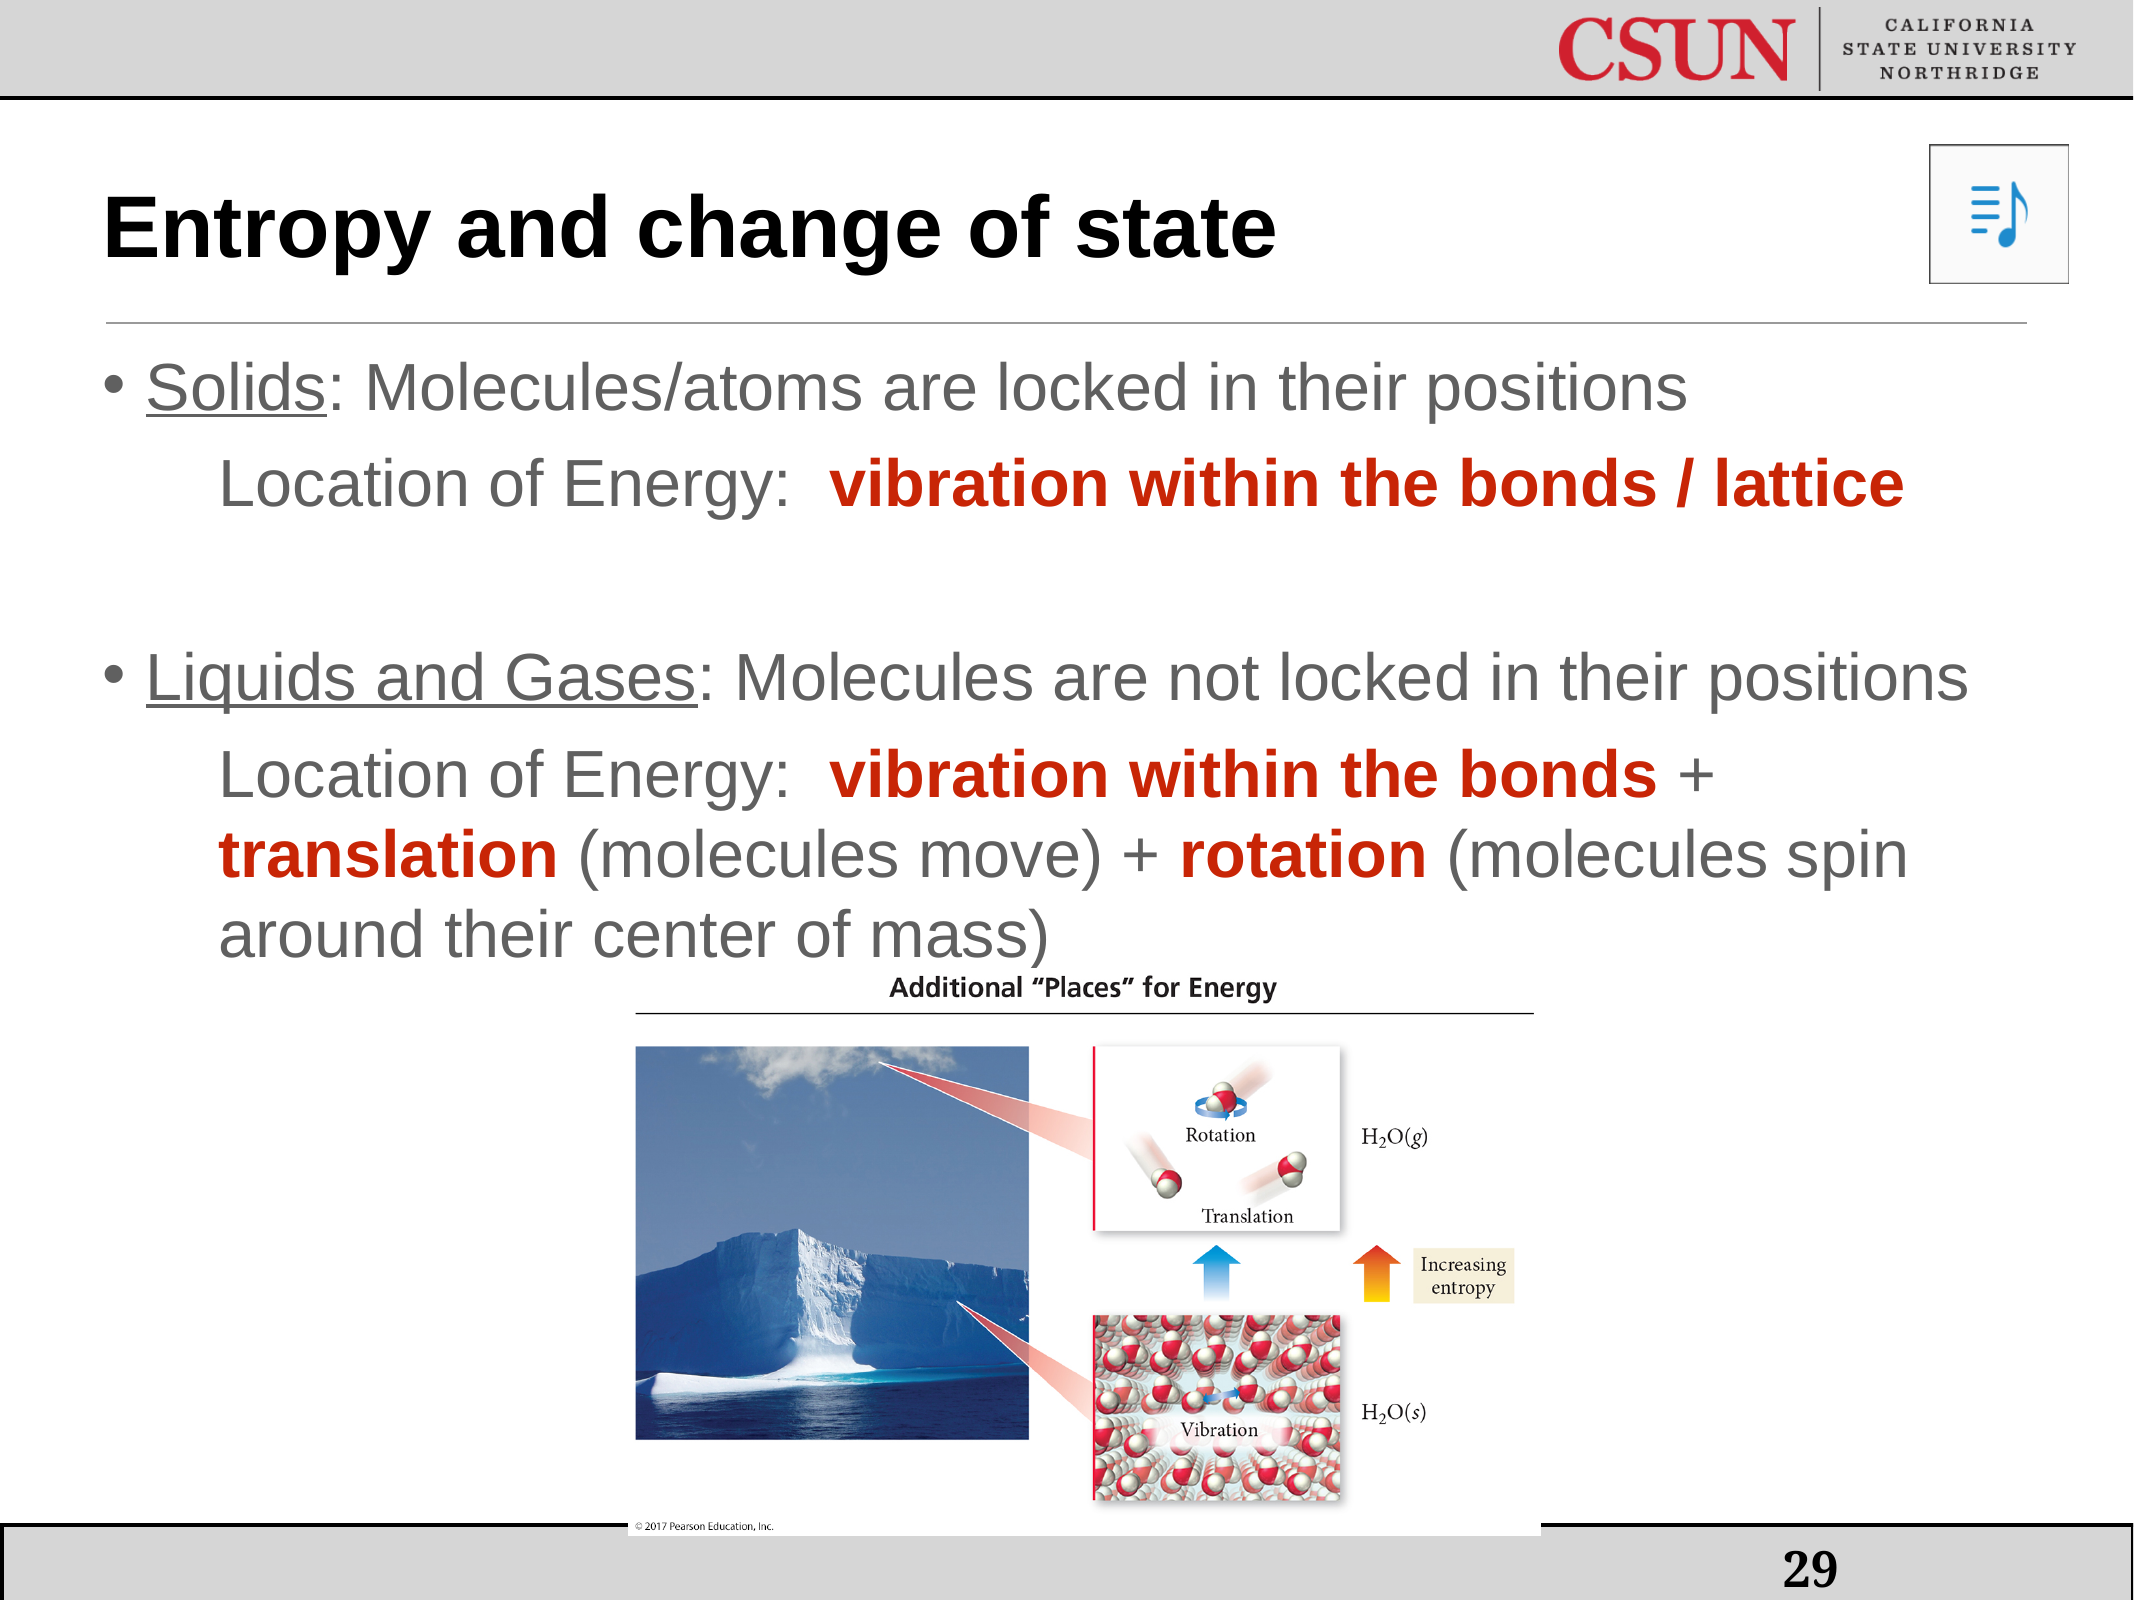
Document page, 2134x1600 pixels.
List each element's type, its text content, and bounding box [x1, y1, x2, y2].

picture [1559, 7, 2076, 91]
title Entropy and change of state [93, 104, 2040, 284]
list Solids: Molecules/atoms are locked in their positions Location of Energy: vibration within the bonds / lattice Liquids and Gases: Molecules are not locked in their positions Location of Energy: vibration within the bonds + translation (molecules move) + rotation (molecules spin around their center of mass) [93, 335, 2075, 1071]
text_box [1928, 143, 2071, 286]
picture [628, 968, 1541, 1536]
